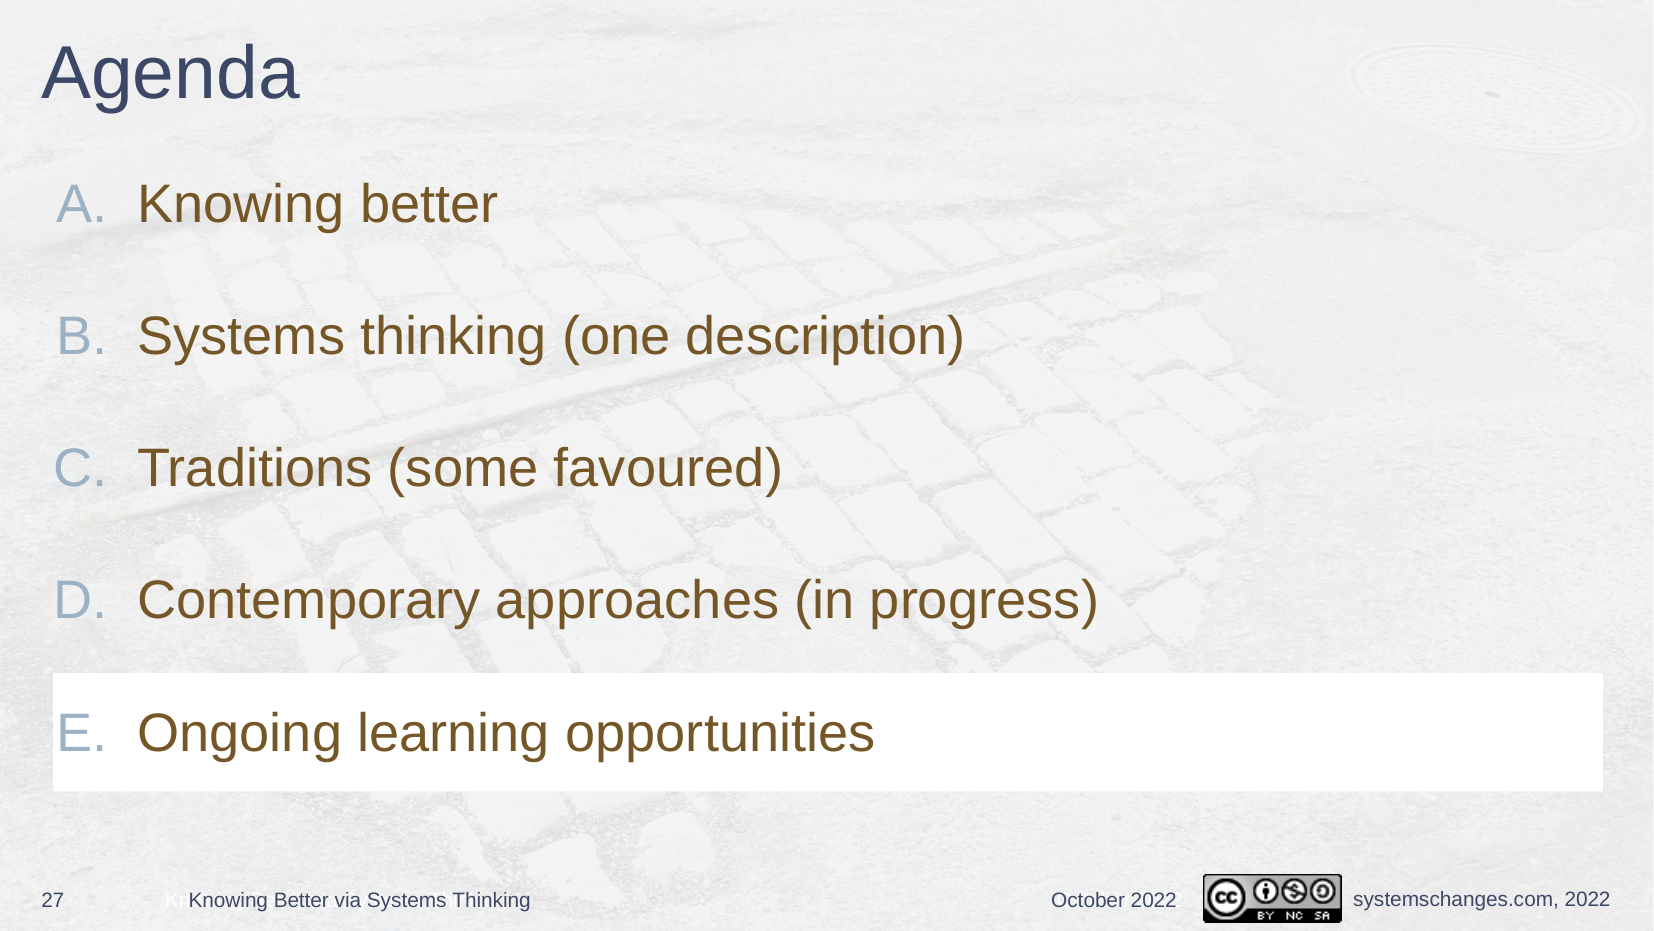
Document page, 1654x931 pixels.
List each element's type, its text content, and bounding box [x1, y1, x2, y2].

table_cell C. [35, 430, 122, 562]
table_cell Traditions (some favoured) [122, 430, 1594, 562]
title Agenda [41, 30, 1613, 191]
table_cell D. [35, 562, 122, 694]
table_cell Ongoing learning opportunities [122, 694, 1594, 827]
table_cell Systems thinking (one description) [122, 298, 1594, 430]
text_box [1594, 673, 1603, 792]
table_cell B. [35, 298, 122, 430]
table_header A. [35, 165, 122, 298]
table_header Knowing better [122, 165, 1594, 298]
table_cell Contemporary approaches (in progress) [122, 562, 1594, 694]
table_cell E. [35, 694, 122, 827]
picture [0, 0, 1654, 931]
